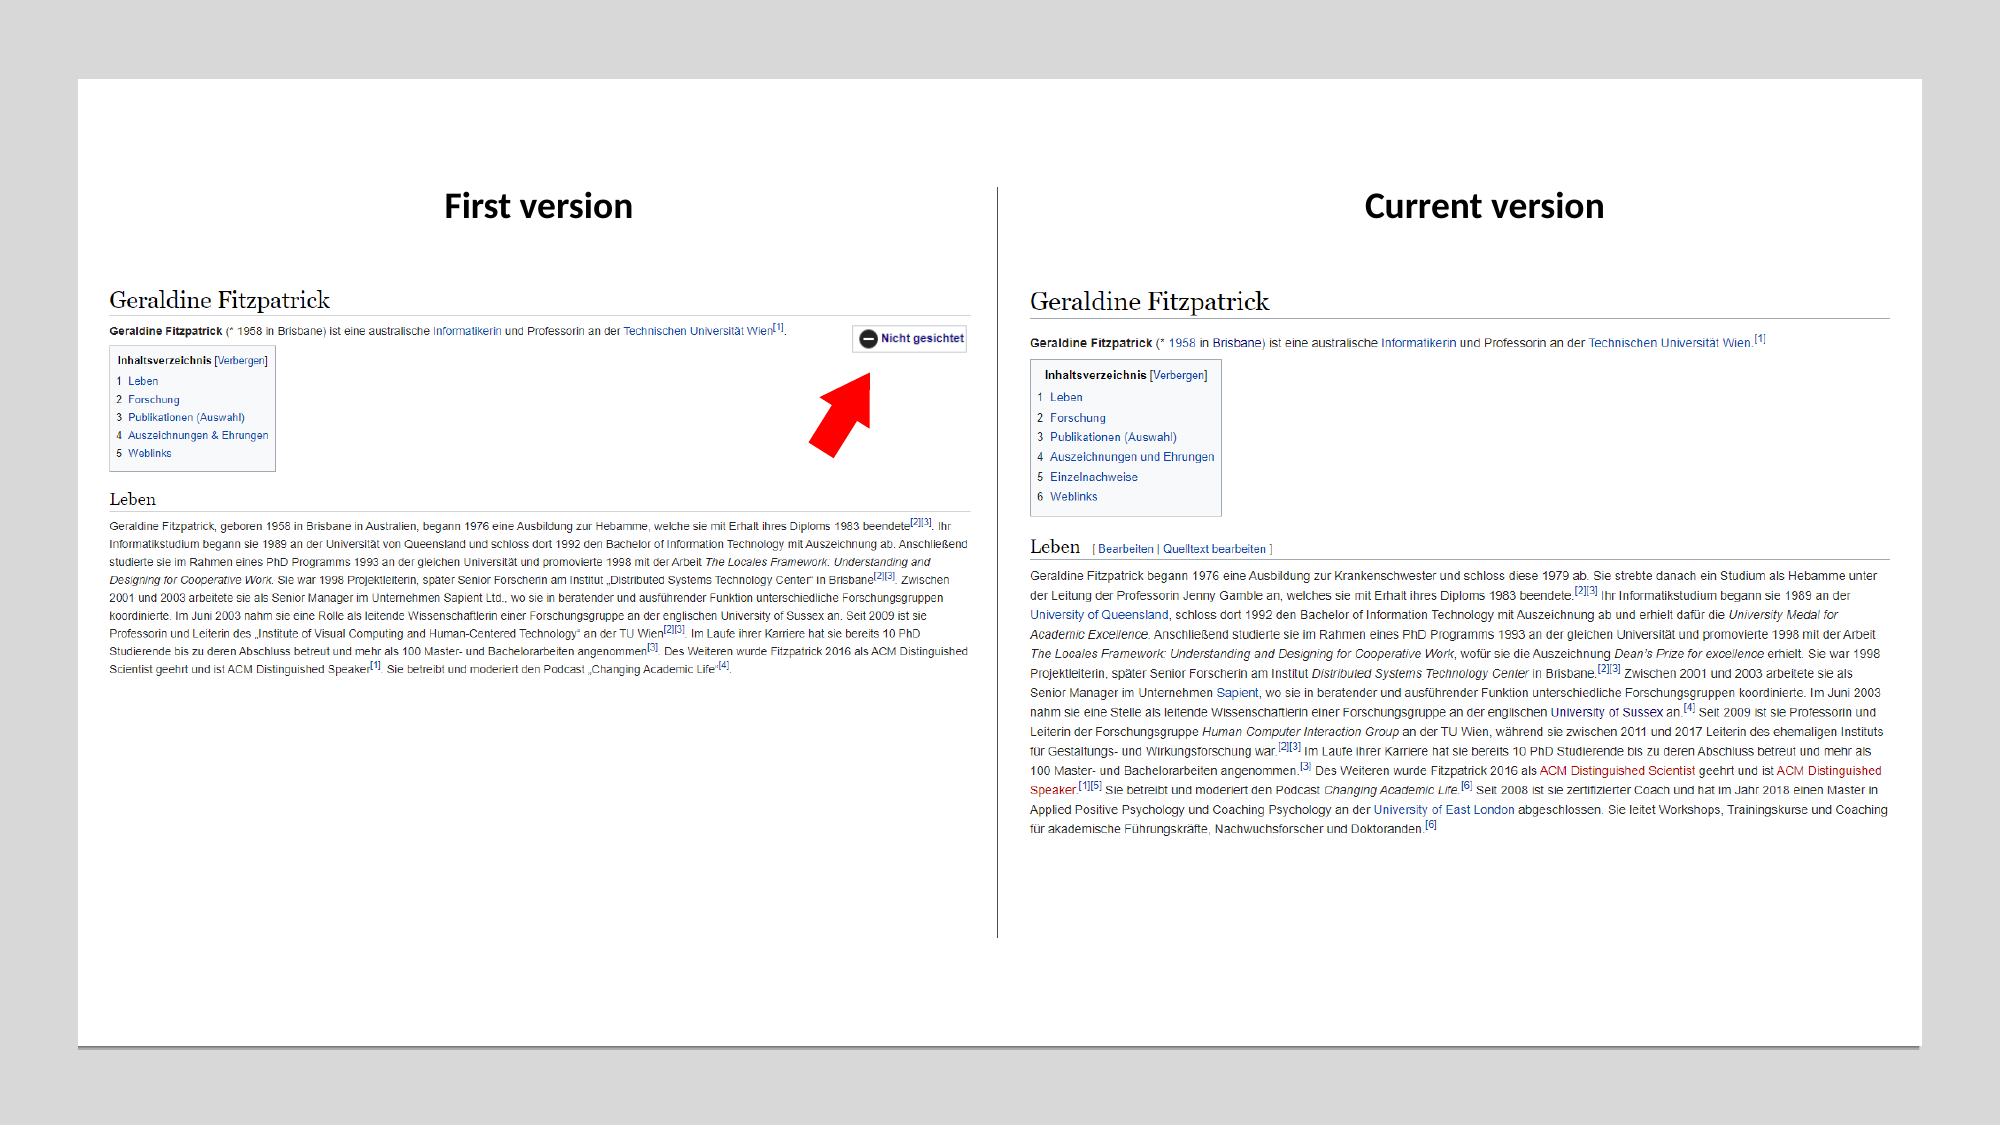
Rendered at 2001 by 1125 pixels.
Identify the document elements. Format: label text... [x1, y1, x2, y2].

text_box First version [429, 173, 650, 234]
picture [1025, 285, 1895, 840]
text_box [0, 0, 2000, 1125]
text_box Current version [1350, 173, 1622, 234]
picture [105, 285, 975, 681]
